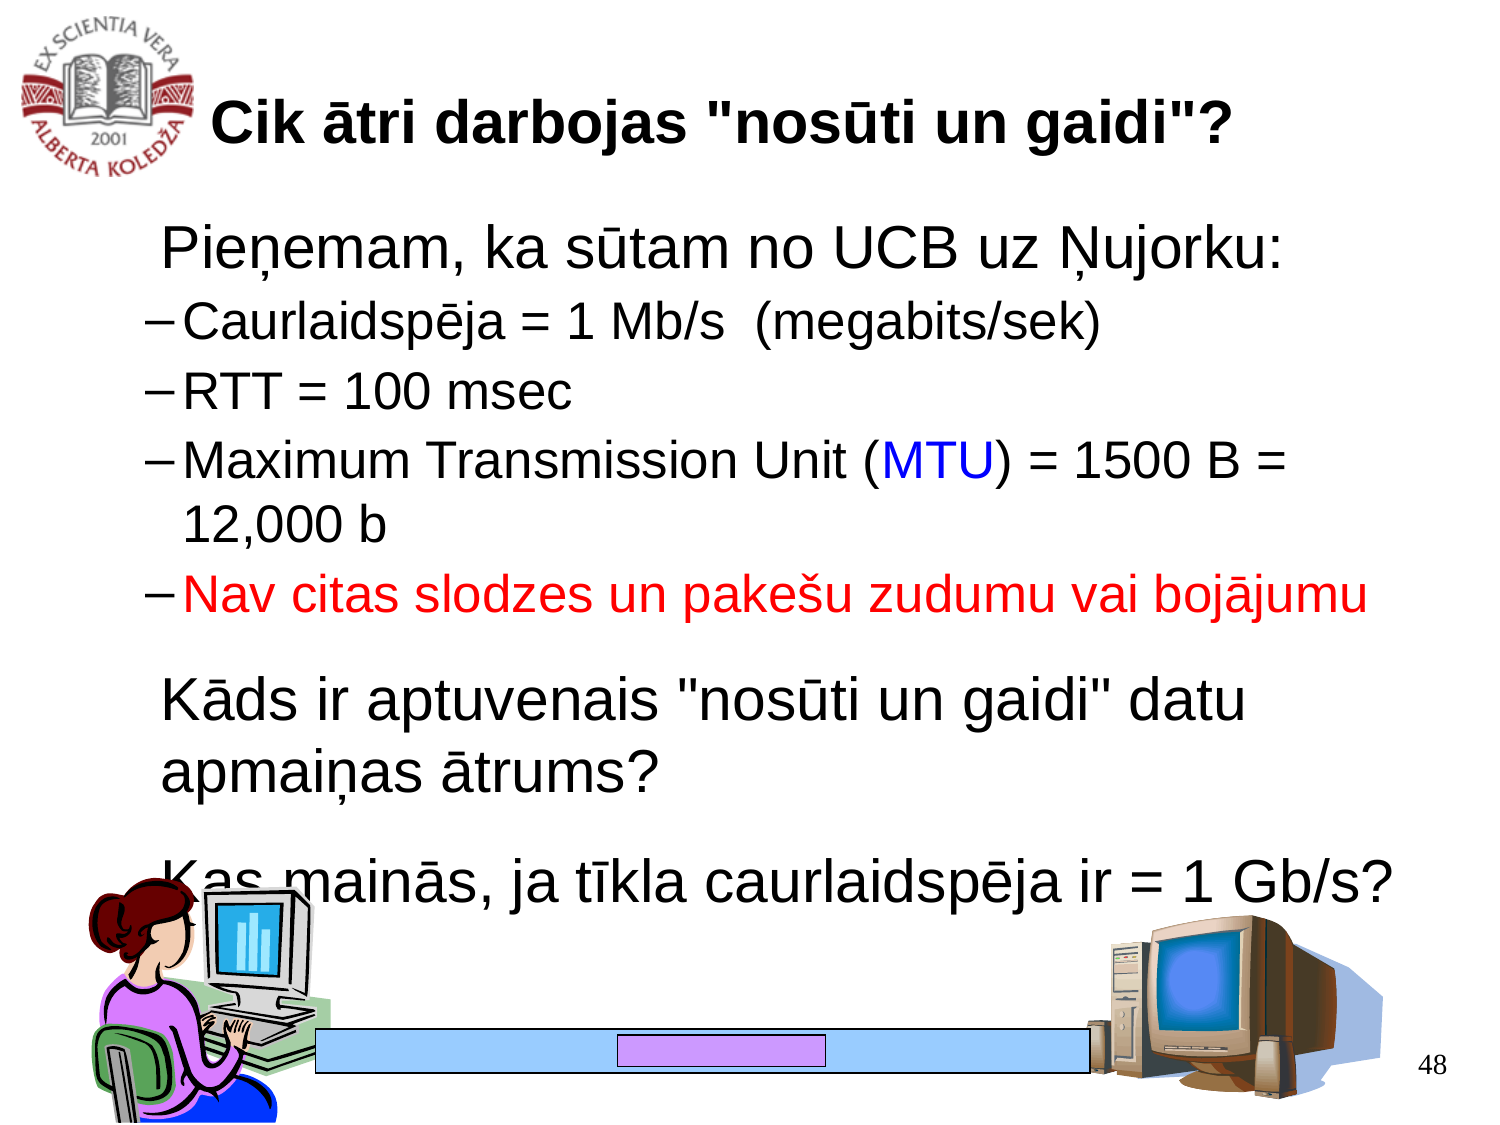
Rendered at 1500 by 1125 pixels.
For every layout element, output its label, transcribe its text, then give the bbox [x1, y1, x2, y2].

list Pieņemam, ka sūtam no UCB uz Ņujorku: Caurlaidspēja = 1 Mb/s (megabits/sek) RTT = 100 msec Maximum Transmission Unit (MTU) = 1500 B = 12,000 b Nav citas slodzes un pakešu zudumu vai bojājumu Kāds ir aptuvenais "nosūti un gaidi" datu apmaiņas ātrums? Kas mainās, ja tīkla caurlaidspēja ir = 1 Gb/s? [74, 200, 1463, 945]
text_box [315, 1028, 1091, 1073]
picture [88, 877, 331, 1125]
picture [21, 16, 194, 177]
title Cik ātri darbojas "nosūti un gaidi"? [50, 62, 1374, 175]
picture [1083, 915, 1384, 1100]
text_box <skaitlis> [1312, 1037, 1463, 1101]
